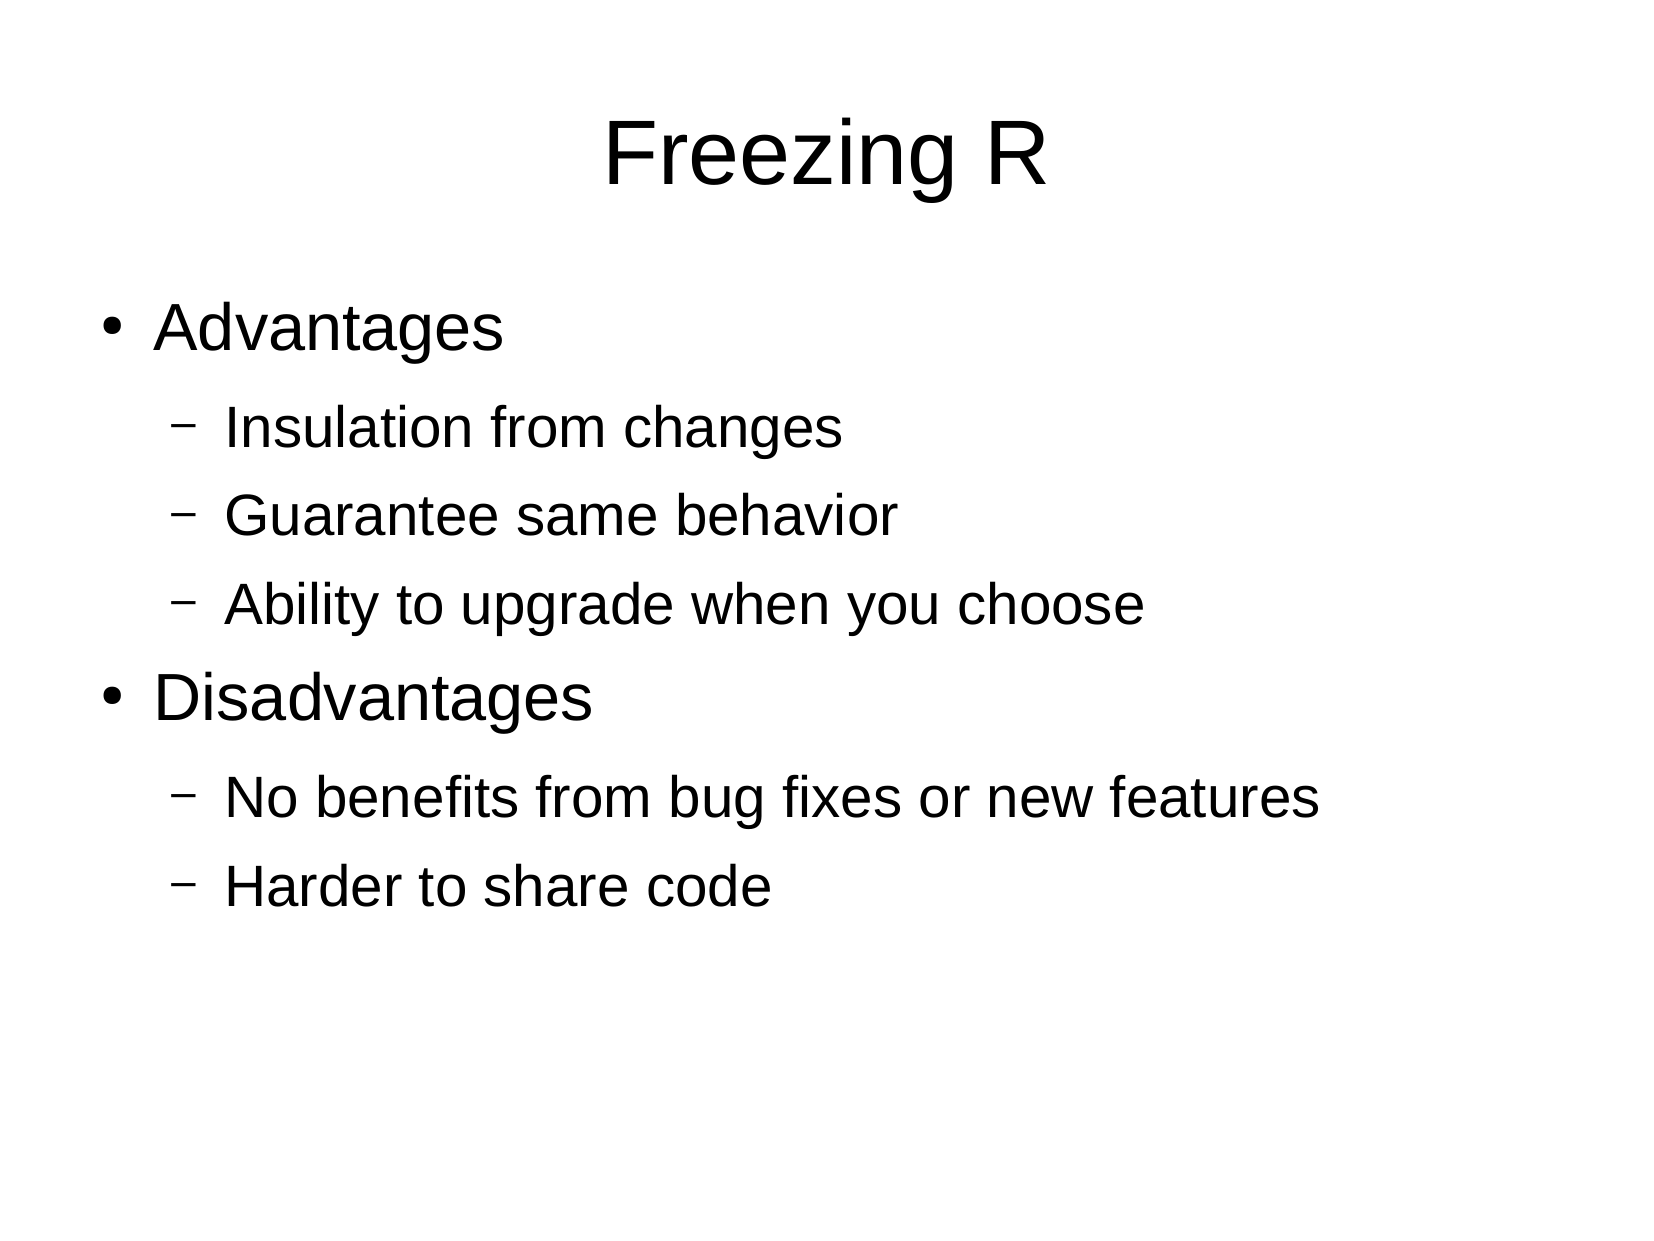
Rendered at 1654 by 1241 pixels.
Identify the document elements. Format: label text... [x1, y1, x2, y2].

list Advantages Insulation from changes Guarantee same behavior Ability to upgrade when you choose Disadvantages No benefits from bug fixes or new features Harder to share code [82, 290, 1538, 1010]
title Freezing R [82, 49, 1571, 257]
